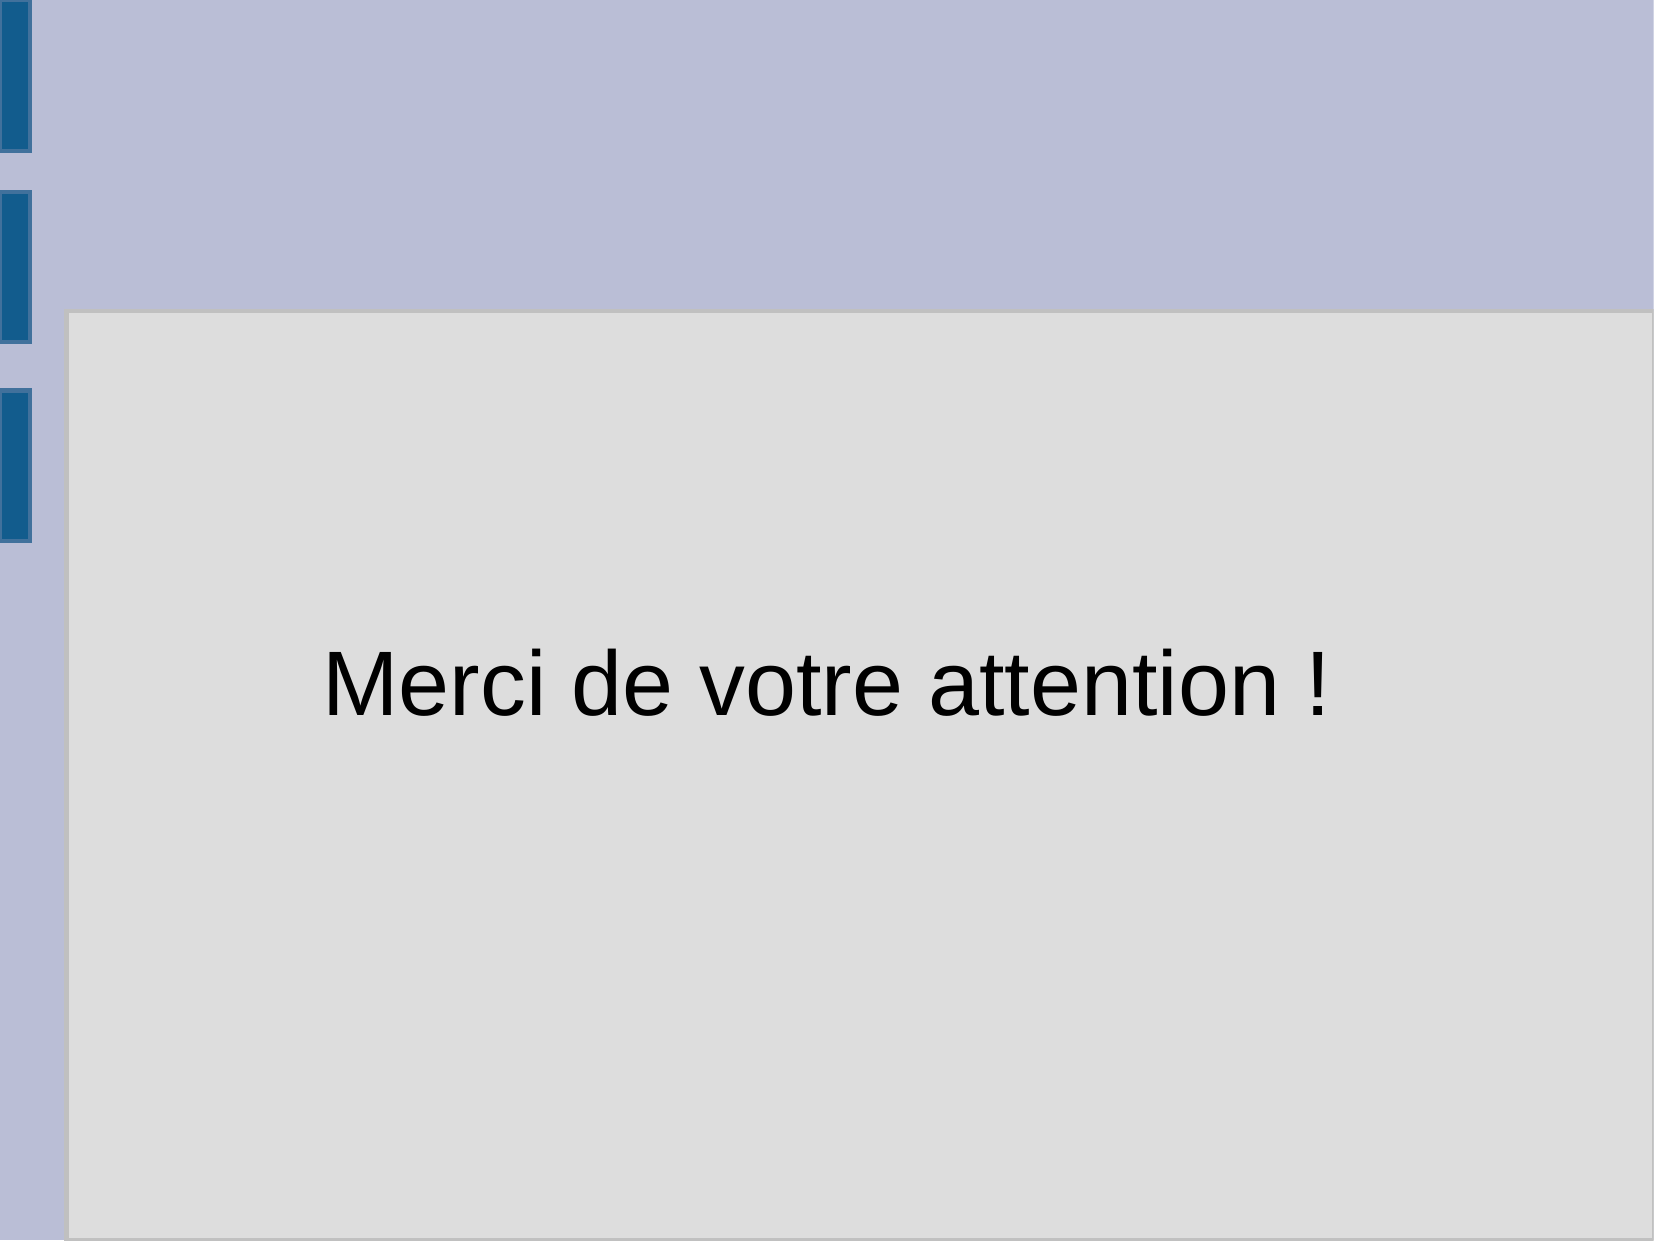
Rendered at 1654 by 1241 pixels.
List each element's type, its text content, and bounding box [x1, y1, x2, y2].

list Merci de votre attention ! [121, 344, 1534, 1127]
